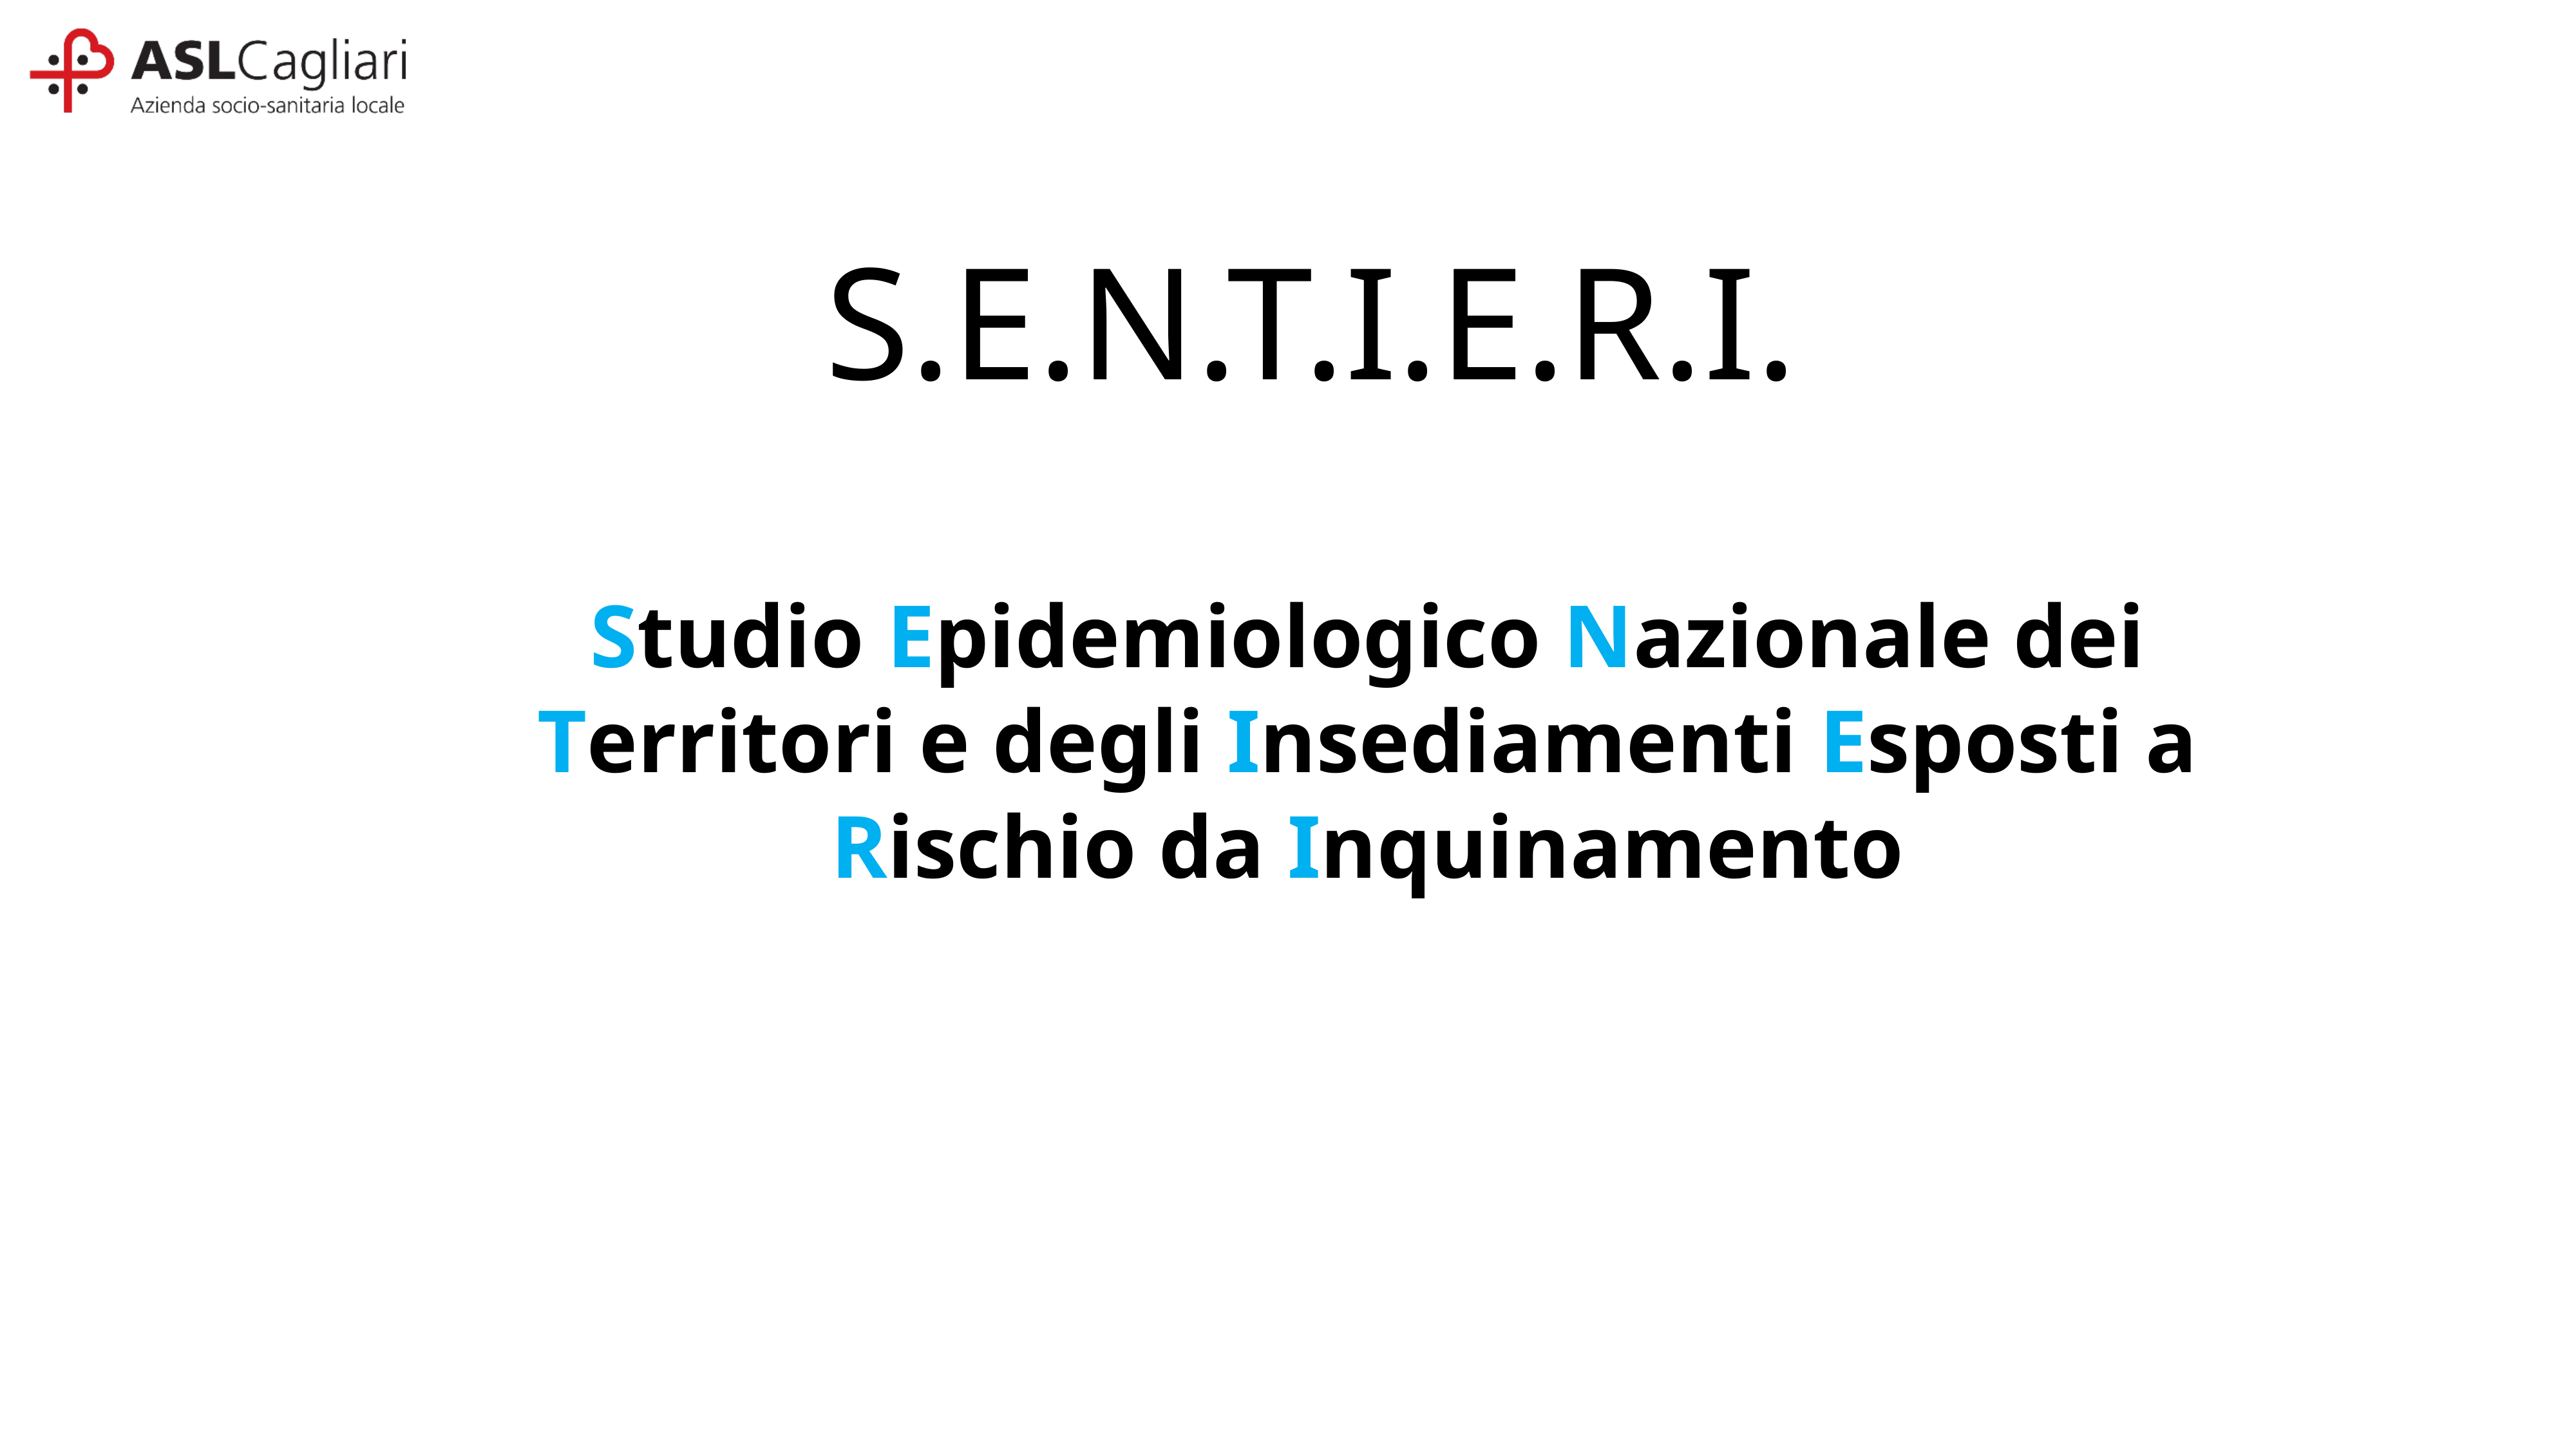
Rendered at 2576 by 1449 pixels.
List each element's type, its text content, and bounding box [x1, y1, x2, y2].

picture [29, 25, 406, 120]
text_box Studio Epidemiologico Nazionale dei Territori e degli Insediamenti Esposti a Rischio da Inquinamento [401, 578, 2334, 929]
text_box S.E.N.T.I.E.R.I. [345, 222, 2278, 423]
